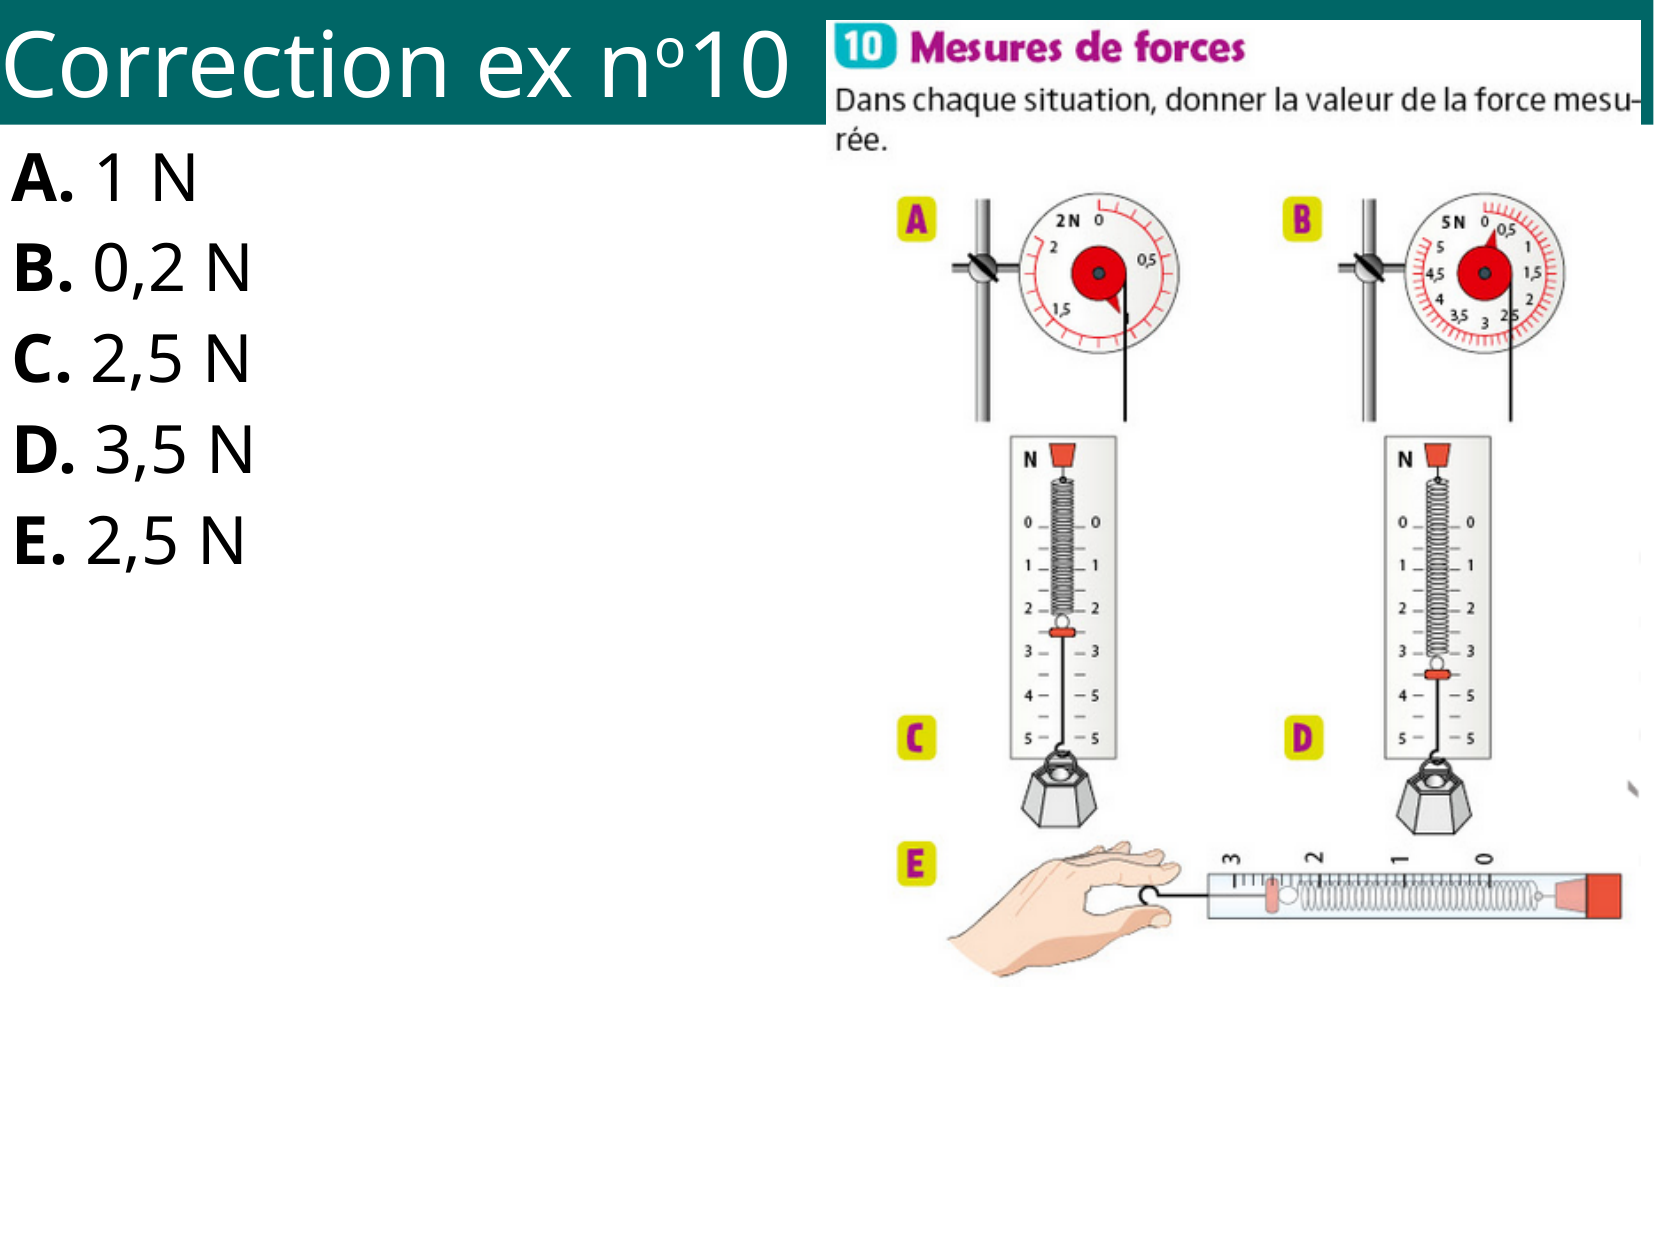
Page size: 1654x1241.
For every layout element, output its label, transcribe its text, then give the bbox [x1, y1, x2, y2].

title Correction ex no10 [0, 8, 1654, 116]
subtitle A. 1 N B. 0,2 N C. 2,5 N D. 3,5 N E. 2,5 N [11, 129, 1642, 1229]
picture [826, 20, 1641, 987]
